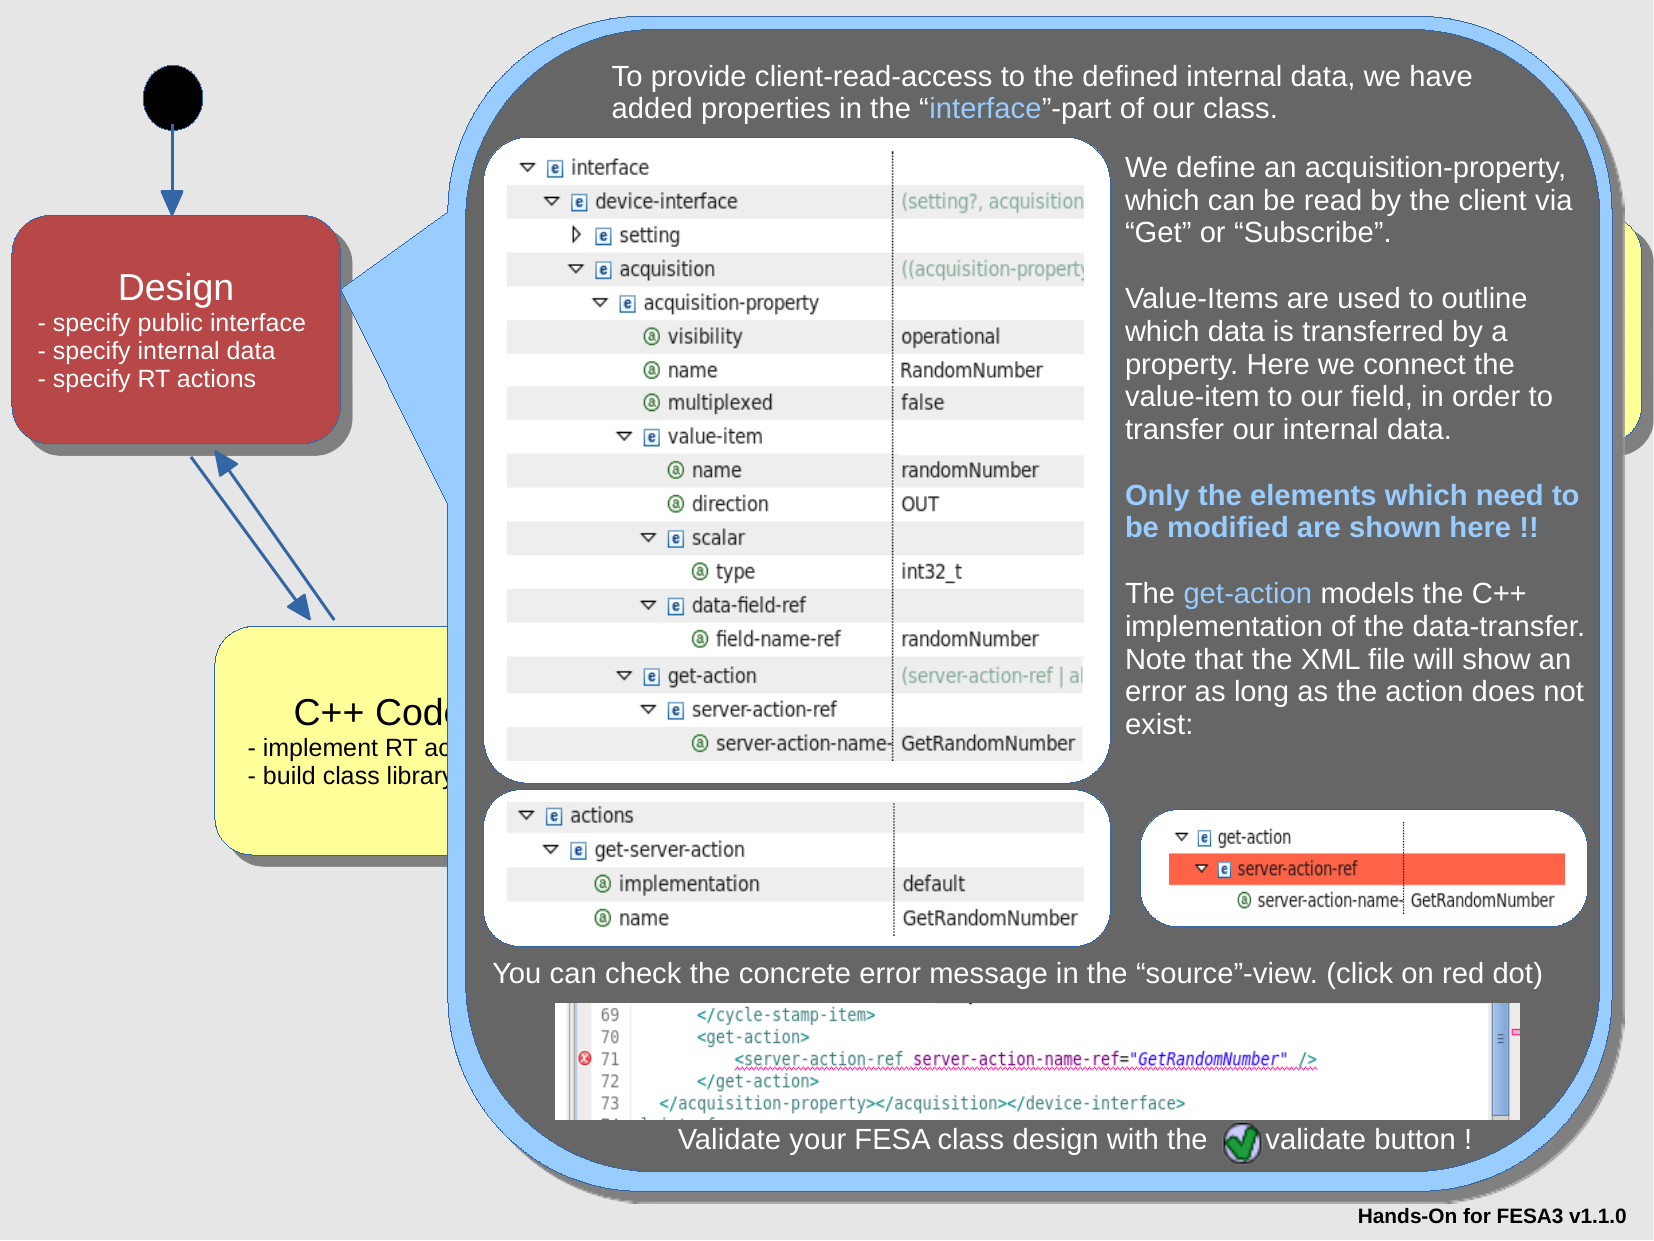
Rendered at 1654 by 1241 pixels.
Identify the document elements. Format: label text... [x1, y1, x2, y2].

text_box You can check the concrete error message in the “source”-view. (click on red dot) [477, 949, 1654, 1064]
picture [1169, 822, 1565, 914]
text_box We define an acquisition-property, which can be read by the client via “Get” or “Subscribe”. Value-Items are used to outline which data is transferred by a property. Here we connect the value-item to our field, in order to transfer our internal data. Only the elements which need to be modified are shown here !! The get-action models the C++ implementation of the data-transfer. Note that the XML file will show an error as long as the action does not exist: [1110, 143, 1608, 949]
text_box [1140, 809, 1588, 927]
text_box [1608, 171, 1613, 949]
text_box Validate your FESA class design with the validate button ! [1269, 1120, 1511, 1169]
text_box [1511, 1064, 1600, 1168]
text_box [340, 16, 1600, 1192]
text_box Design - specify public interface - specify internal data - specify RT actions [11, 215, 341, 444]
text_box To provide client-read-access to the defined internal data, we have added properties in the “interface”-part of our class. [596, 52, 1499, 151]
text_box Validate your FESA class design with the validate button ! [638, 1120, 1217, 1169]
picture [555, 1064, 1520, 1172]
picture [507, 150, 1084, 761]
picture [507, 802, 1084, 936]
